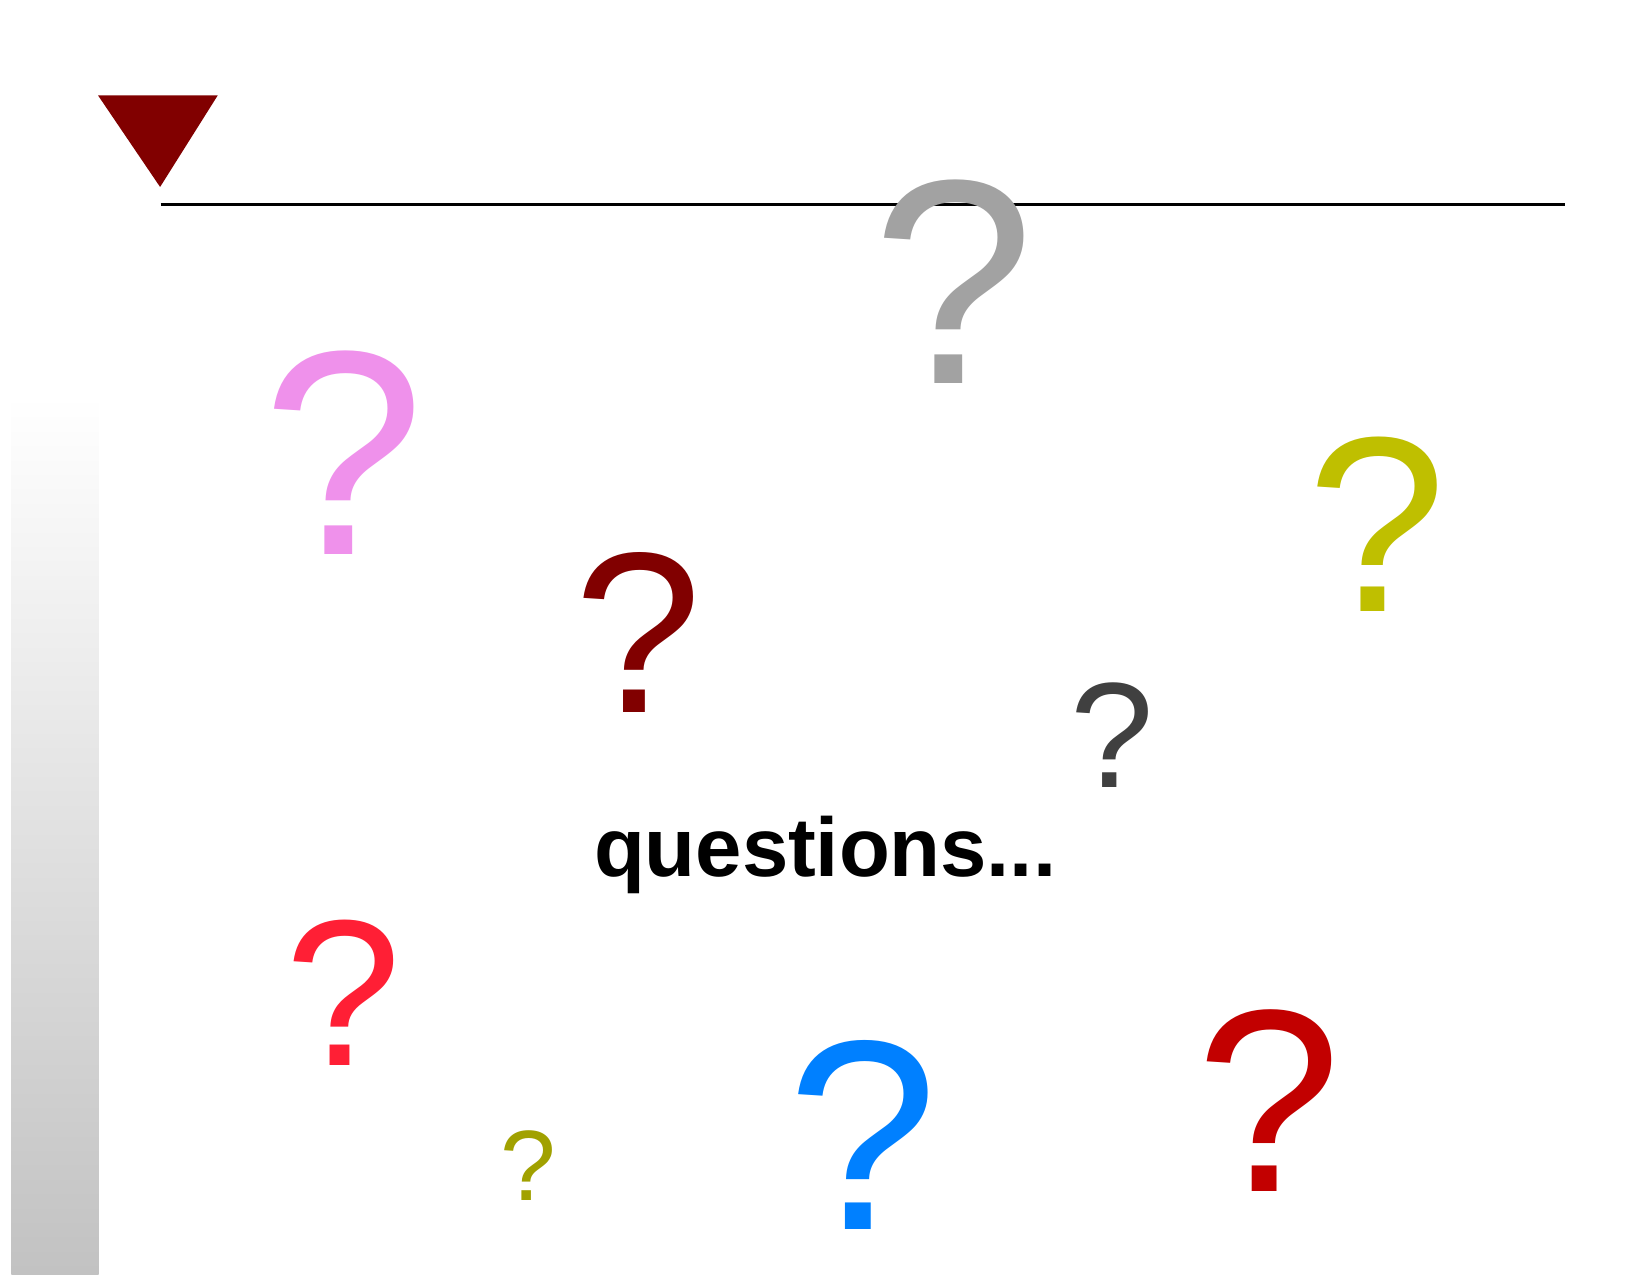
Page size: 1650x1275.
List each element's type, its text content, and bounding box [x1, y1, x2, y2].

text_box [98, 95, 218, 187]
text_box ? [1196, 930, 1357, 1235]
text_box ? [787, 958, 955, 1275]
text_box ? [500, 1100, 563, 1218]
text_box questions... [594, 792, 1126, 850]
text_box ? [285, 857, 415, 1102]
text_box ? [1070, 637, 1164, 814]
list ? [262, 262, 442, 613]
text_box ? [1307, 361, 1462, 653]
text_box ? [574, 483, 716, 752]
text_box ? [872, 91, 1052, 432]
text_box [11, 396, 99, 1275]
